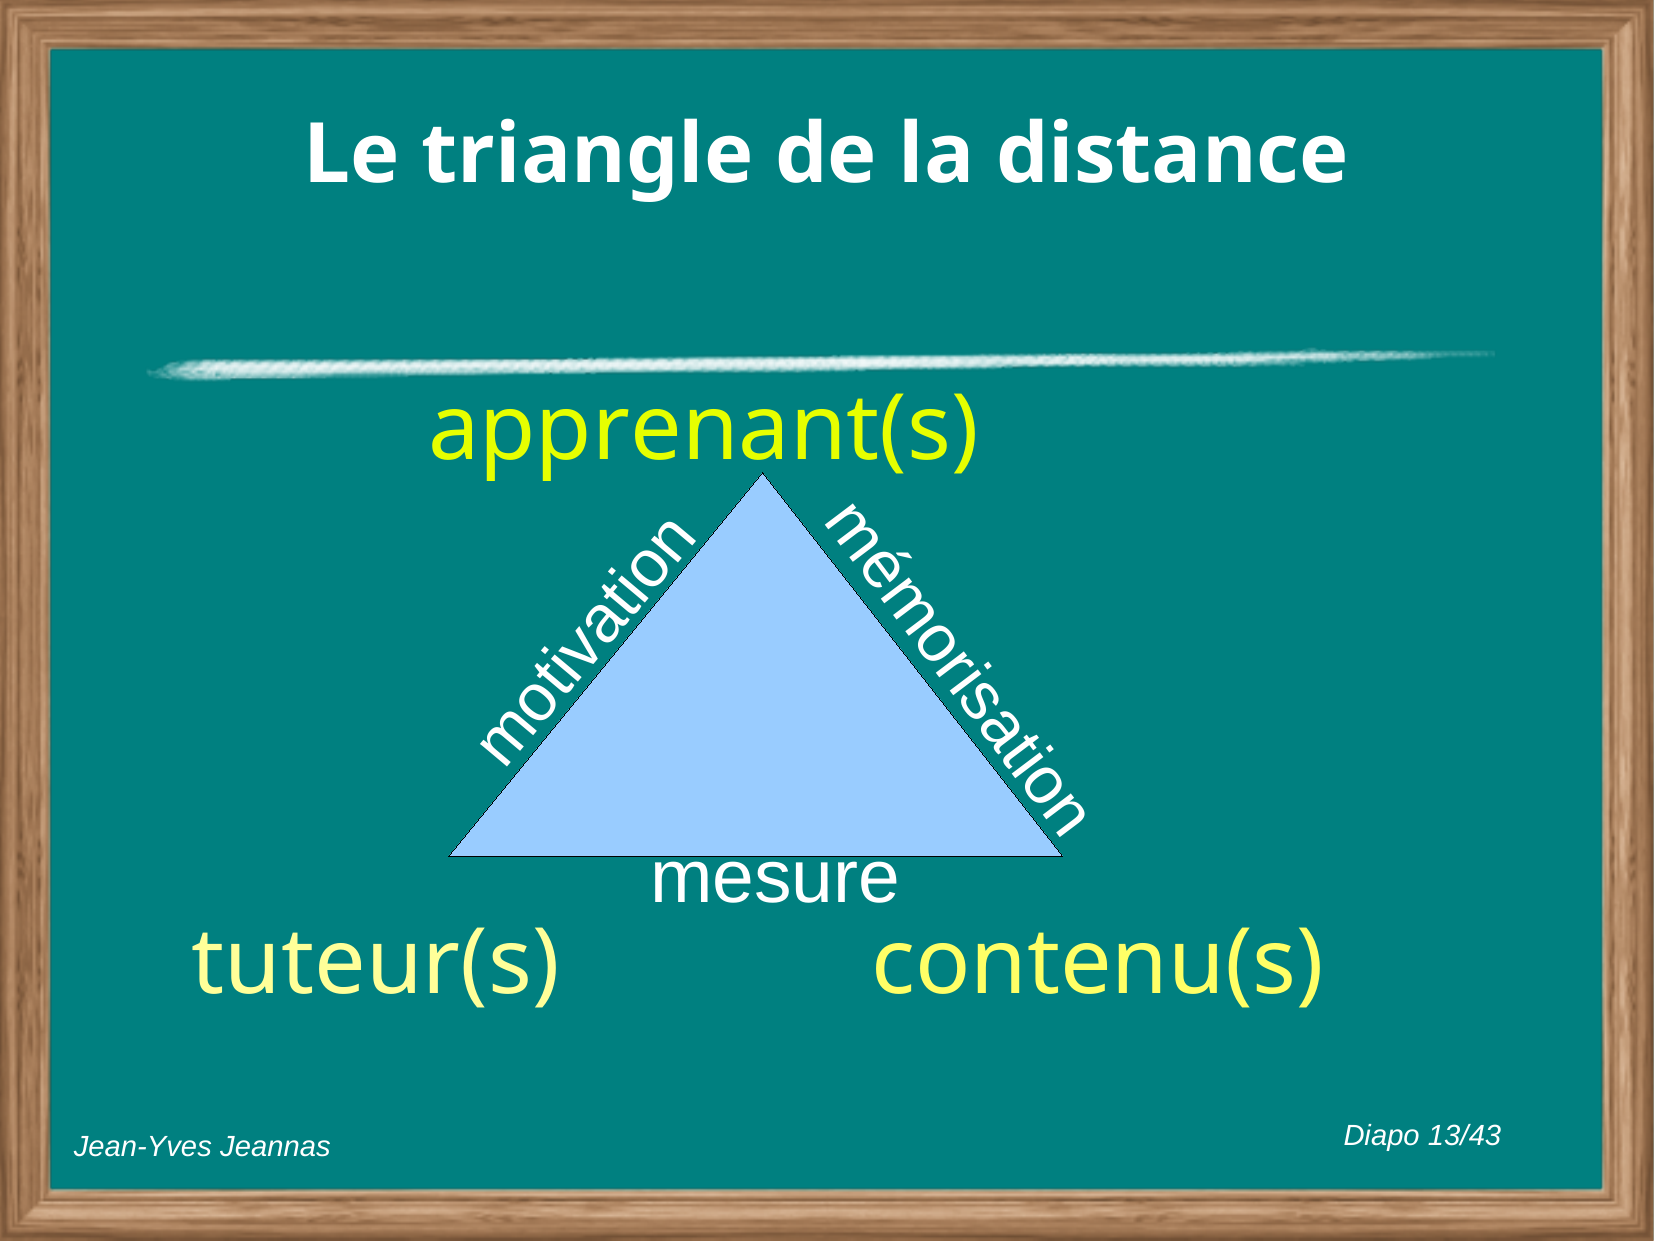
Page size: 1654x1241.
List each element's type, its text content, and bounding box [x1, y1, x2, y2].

text_box contenu(s) [856, 888, 1565, 1093]
title Le triangle de la distance [88, 60, 1565, 353]
text_box apprenant(s) [413, 354, 1241, 559]
text_box mesure [635, 826, 916, 926]
text_box [448, 579, 973, 857]
text_box tuteur(s) [177, 888, 768, 1093]
picture [0, 0, 1654, 1241]
text_box mémorisation [749, 469, 1136, 914]
text_box motivation [442, 454, 779, 831]
